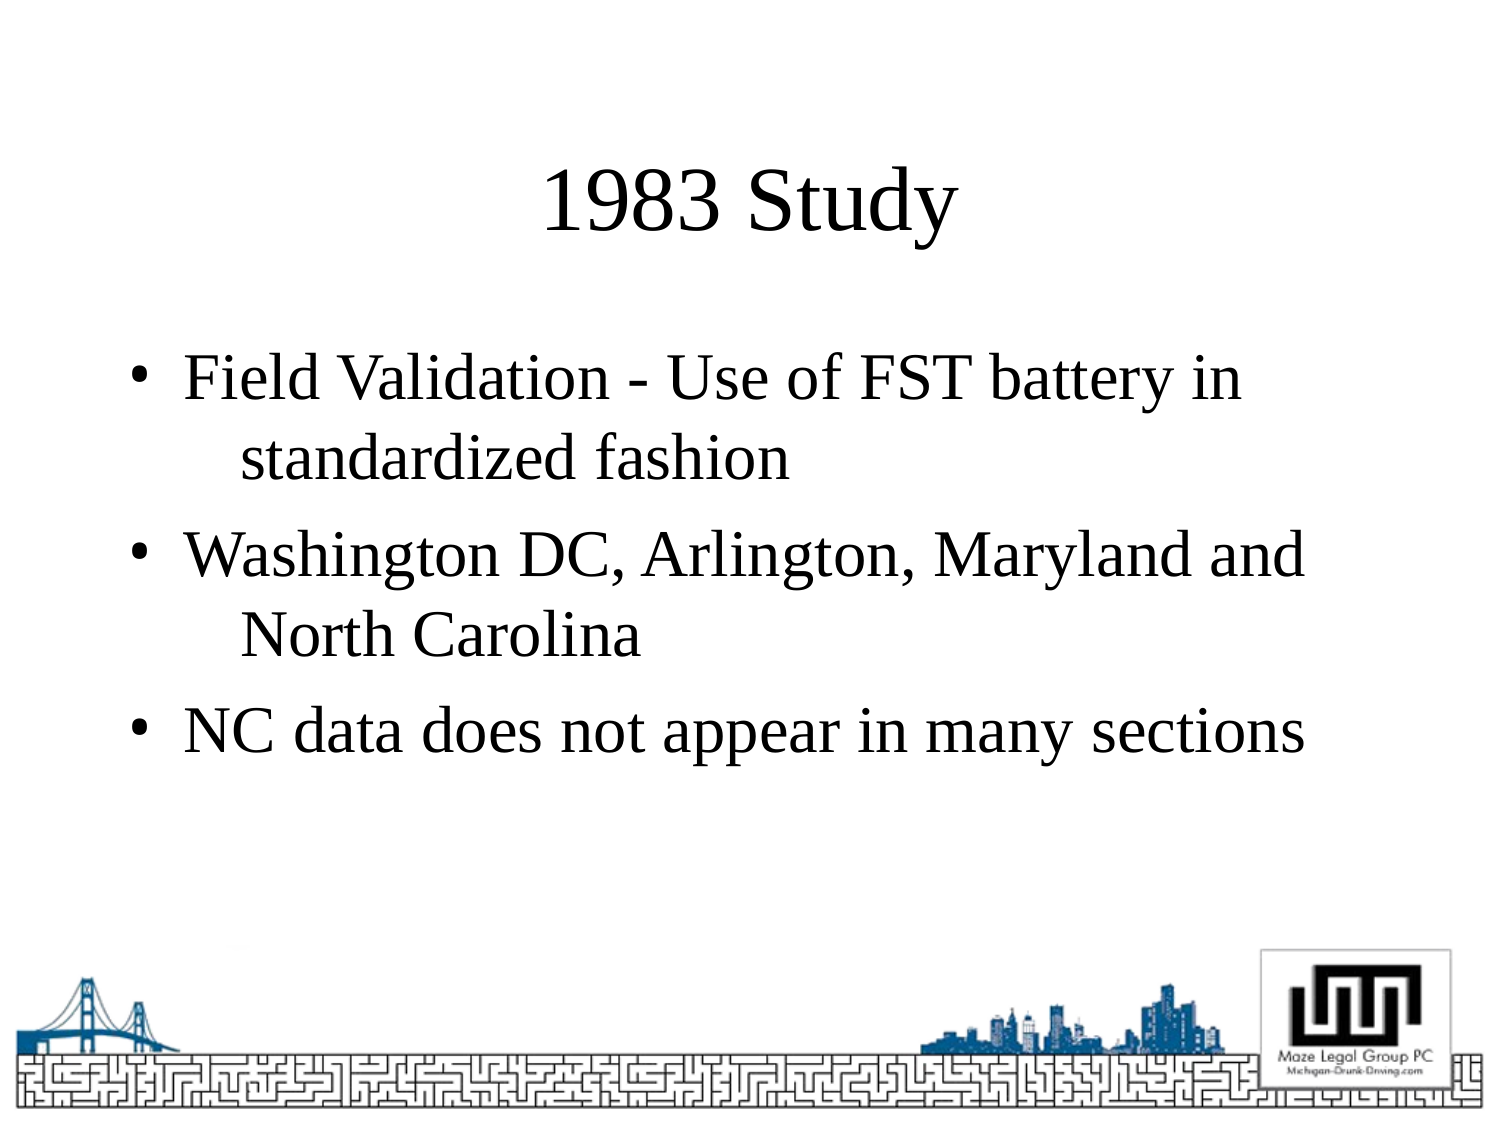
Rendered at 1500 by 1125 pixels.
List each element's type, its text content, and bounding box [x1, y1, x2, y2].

title 1983 Study [112, 99, 1388, 288]
list Field Validation - Use of FST battery in standardized fashion Washington DC, Arlington, Maryland and North Carolina NC data does not appear in many sections [112, 324, 1388, 1000]
